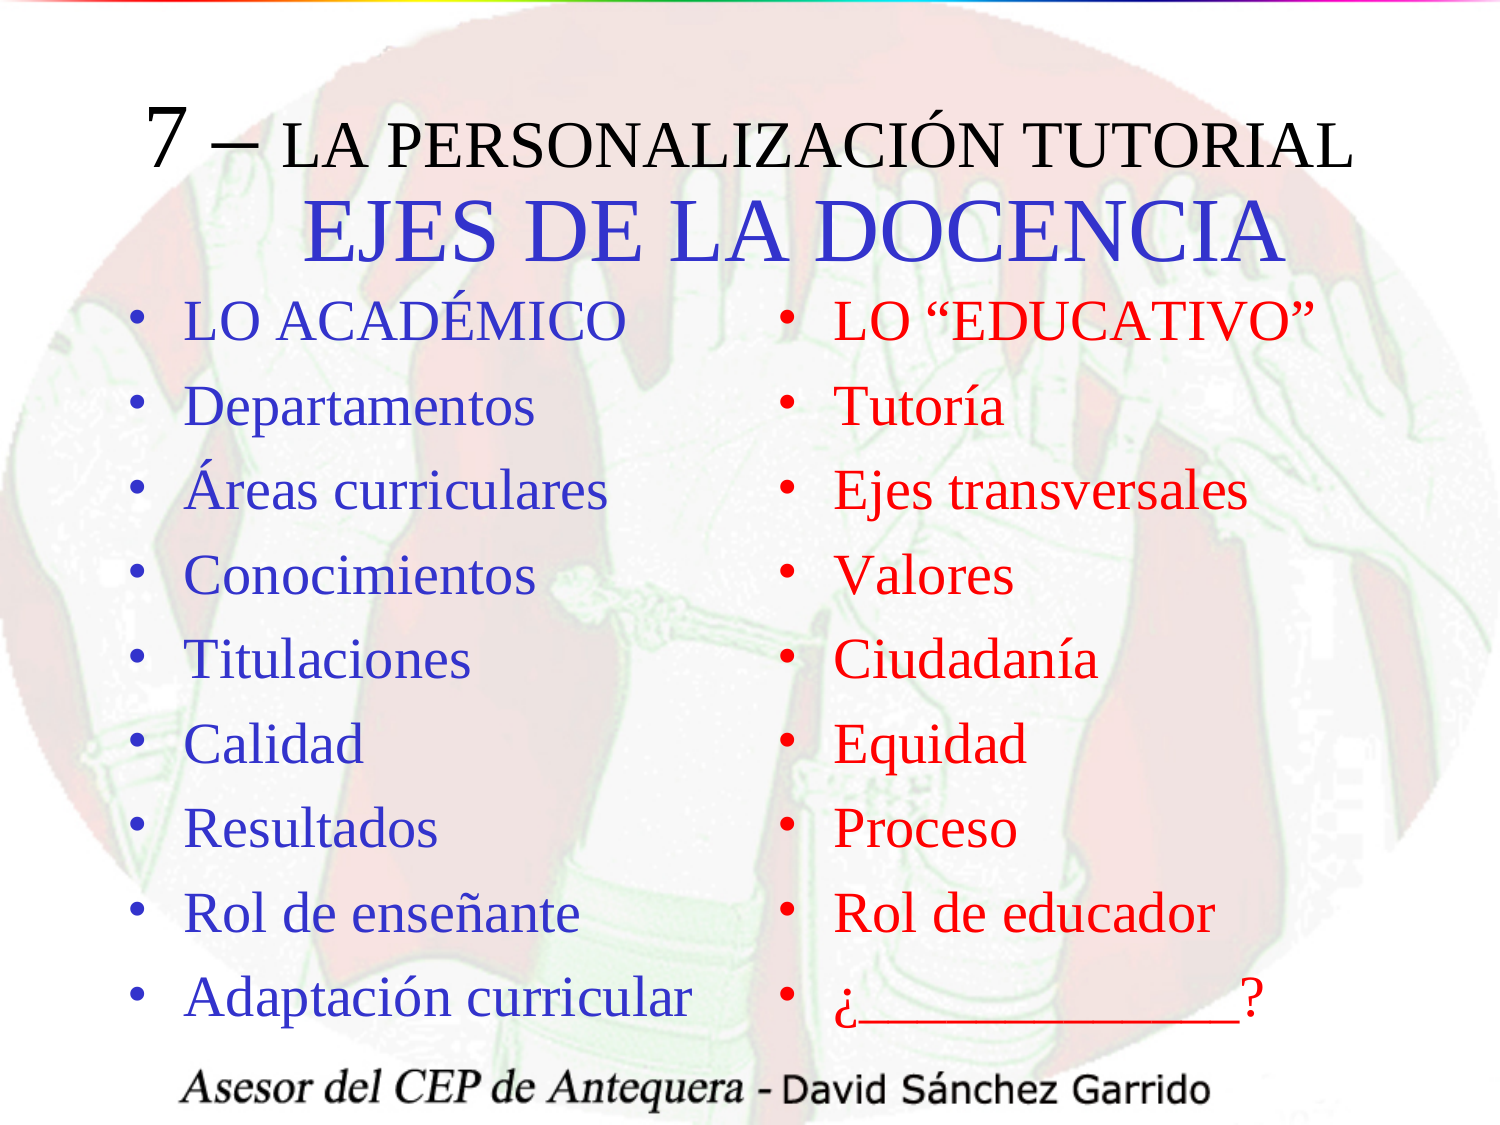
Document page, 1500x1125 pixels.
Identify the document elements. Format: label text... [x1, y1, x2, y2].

picture [0, 0, 1500, 1125]
title 7 – LA PERSONALIZACIÓN TUTORIAL [112, 74, 1388, 188]
list LO “EDUCATIVO” Tutoría Ejes transversales Valores Ciudadanía Equidad Proceso Rol de educador ¿_____________? [762, 274, 1388, 1063]
text_box EJES DE LA DOCENCIA [287, 162, 1304, 288]
list LO ACADÉMICO Departamentos Áreas curriculares Conocimientos Titulaciones Calidad Resultados Rol de enseñante Adaptación curricular [112, 274, 738, 1050]
